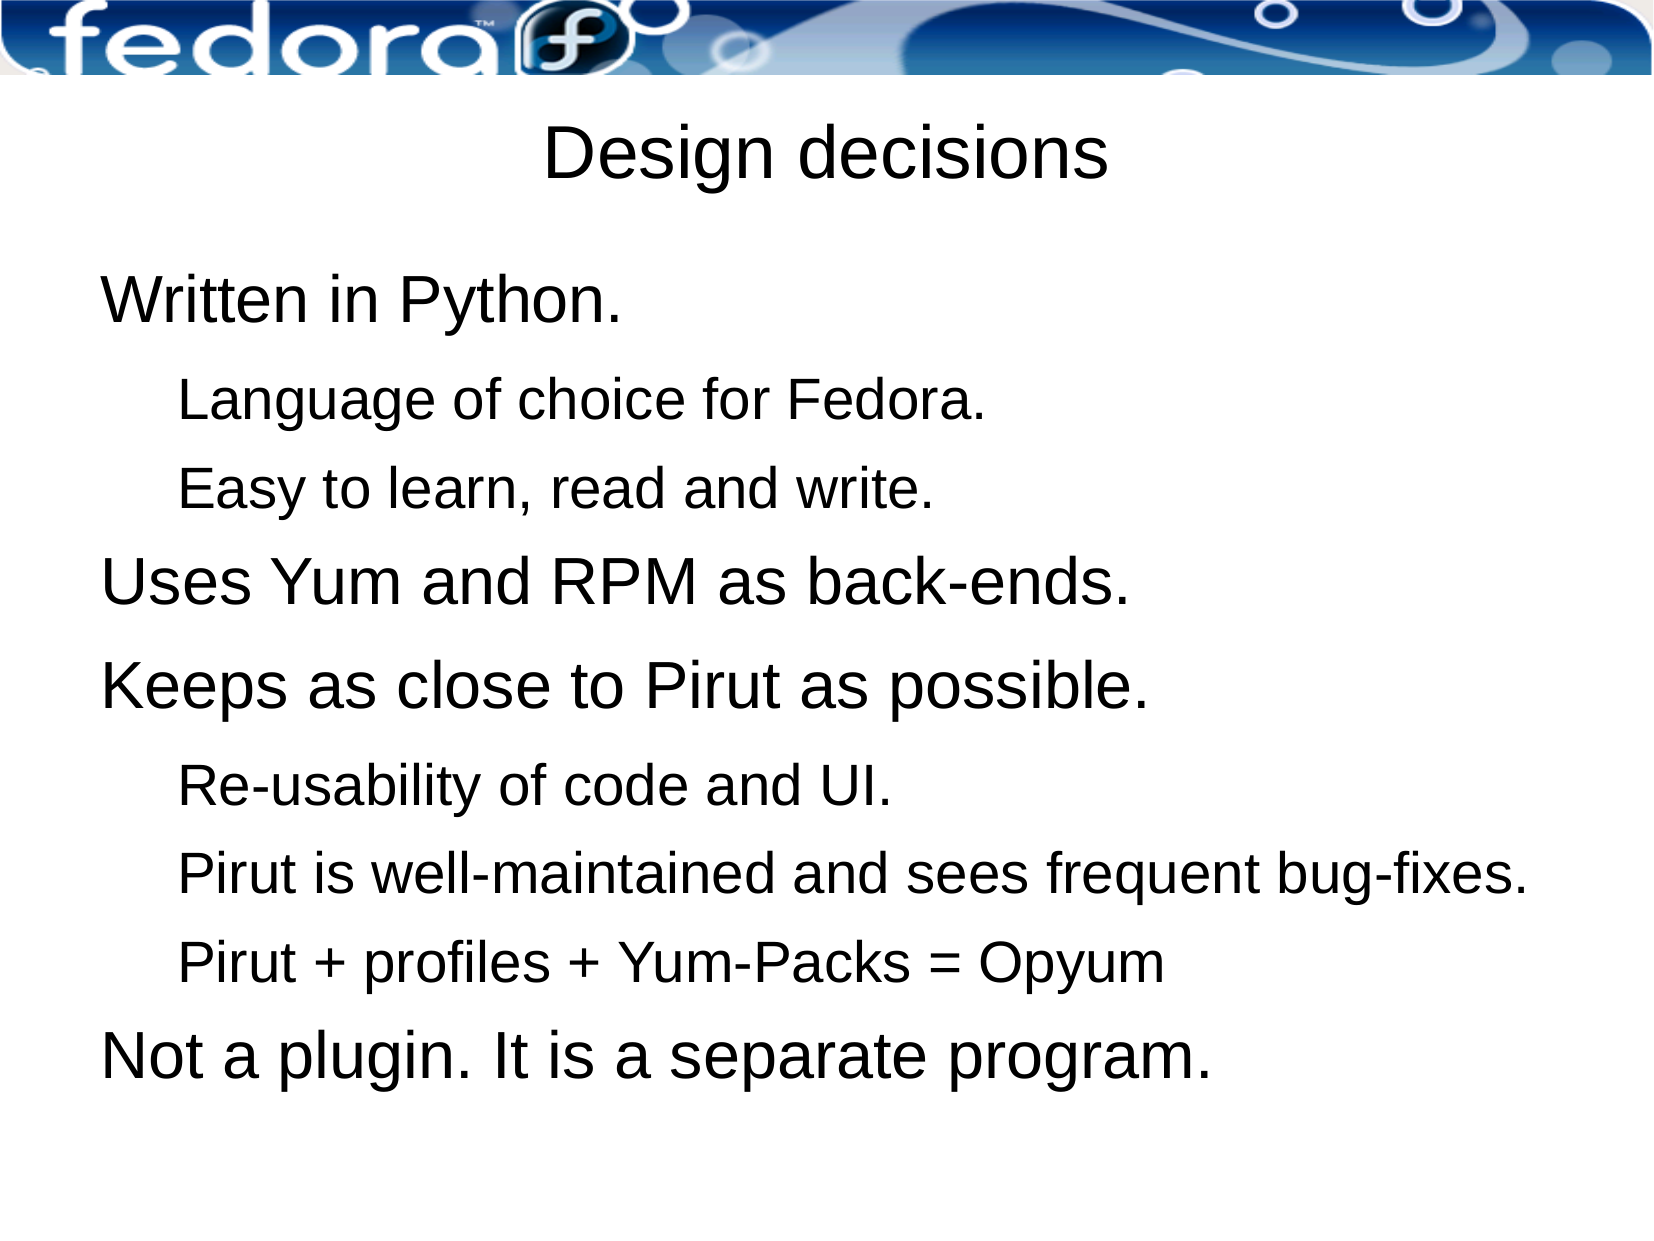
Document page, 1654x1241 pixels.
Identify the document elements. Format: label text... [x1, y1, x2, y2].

picture [0, 0, 1654, 76]
title Design decisions [82, 56, 1571, 250]
list Written in Python. Language of choice for Fedora. Easy to learn, read and write. Uses Yum and RPM as back-ends. Keeps as close to Pirut as possible. Re-usability of code and UI. Pirut is well-maintained and sees frequent bug-fixes. Pirut + profiles + Yum-Packs = Opyum Not a plugin. It is a separate program. [82, 262, 1571, 1196]
